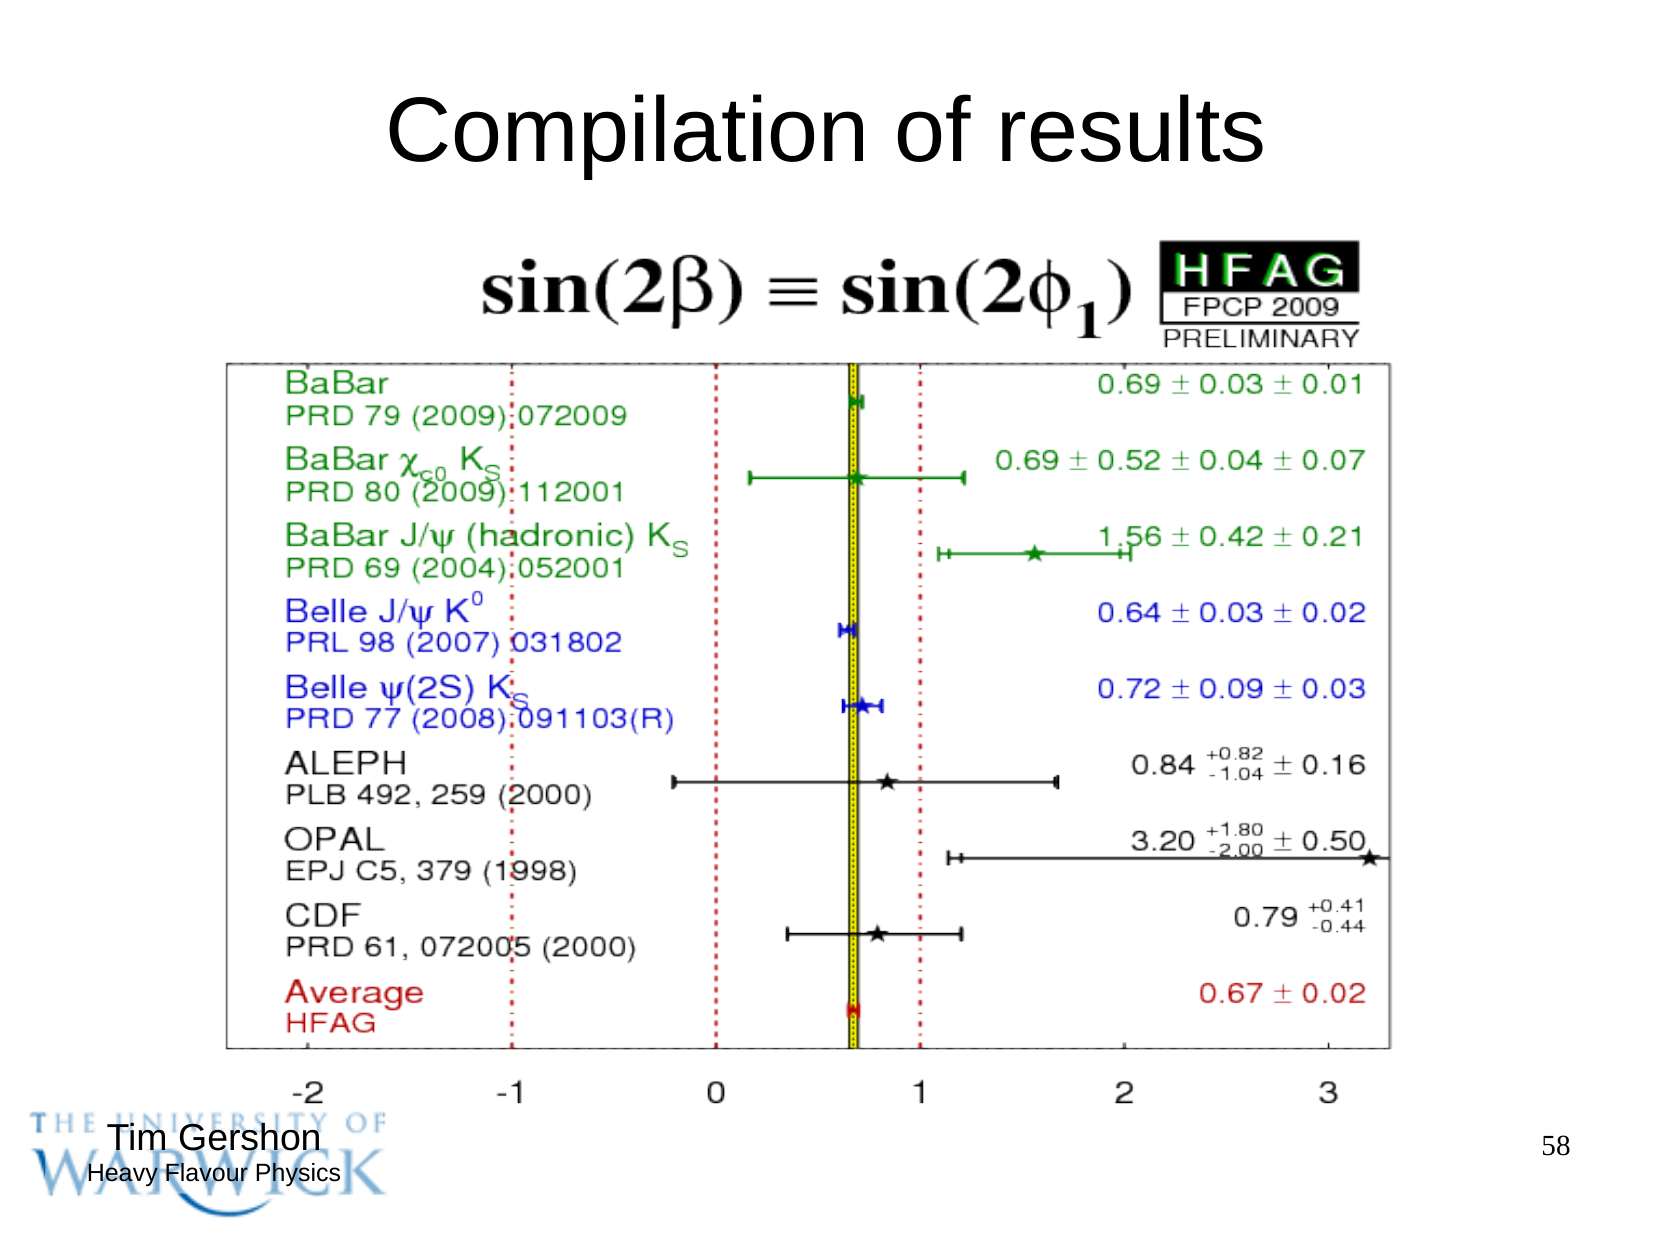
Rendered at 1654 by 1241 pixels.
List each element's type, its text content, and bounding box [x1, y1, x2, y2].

picture [19, 233, 1421, 1232]
text_box Tim Gershon Heavy Flavour Physics [45, 1108, 383, 1194]
title Compilation of results [82, 25, 1571, 233]
